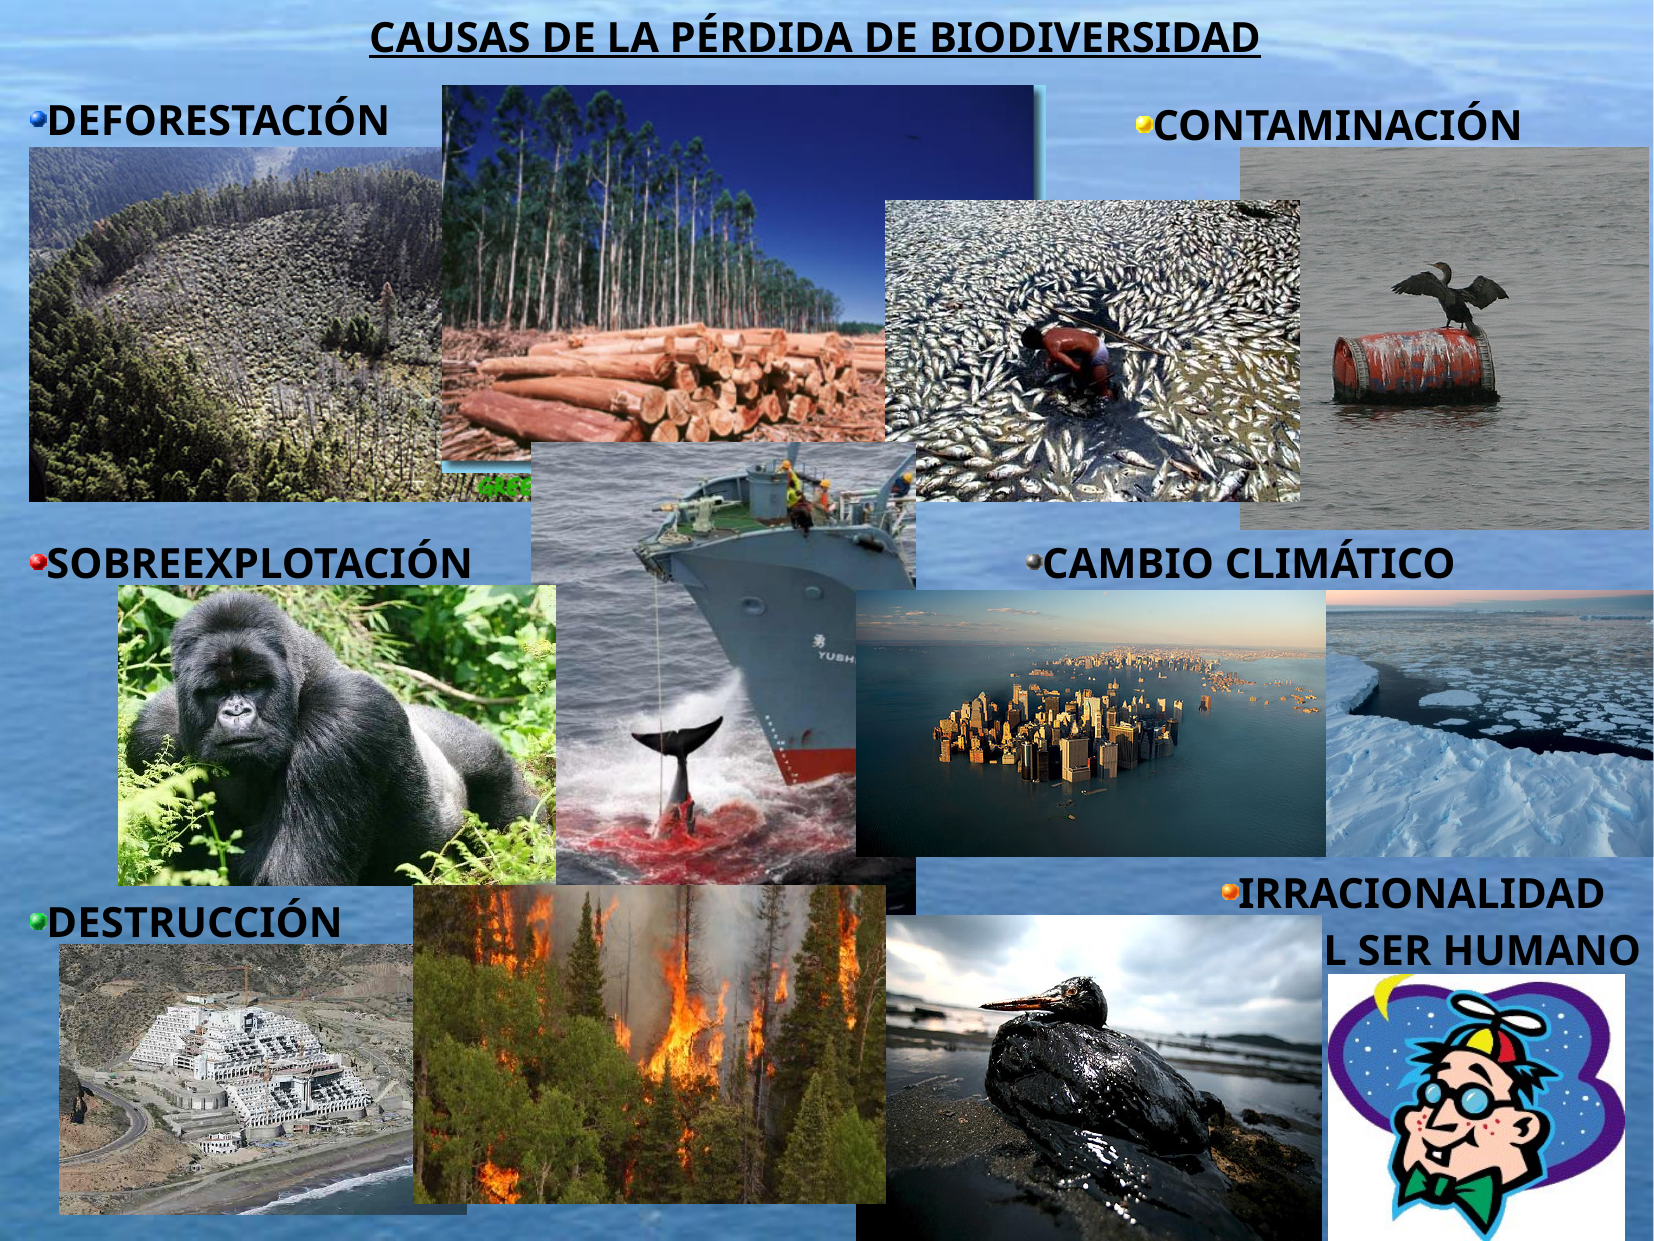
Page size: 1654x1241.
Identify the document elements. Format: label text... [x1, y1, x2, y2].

text_box CAMBIO CLIMÁTICO [1011, 526, 1513, 590]
text_box DESTRUCCIÓN [16, 885, 397, 951]
text_box CAUSAS DE LA PÉRDIDA DE BIODIVERSIDAD [354, 0, 1412, 65]
text_box DEFORESTACIÓN [16, 83, 454, 148]
text_box SOBREEXPLOTACIÓN [16, 526, 531, 591]
text_box CONTAMINACIÓN [1122, 88, 1569, 153]
text_box IRRACIONALIDAD DEL SER HUMANO [1208, 857, 1654, 971]
picture [0, 0, 1654, 1241]
